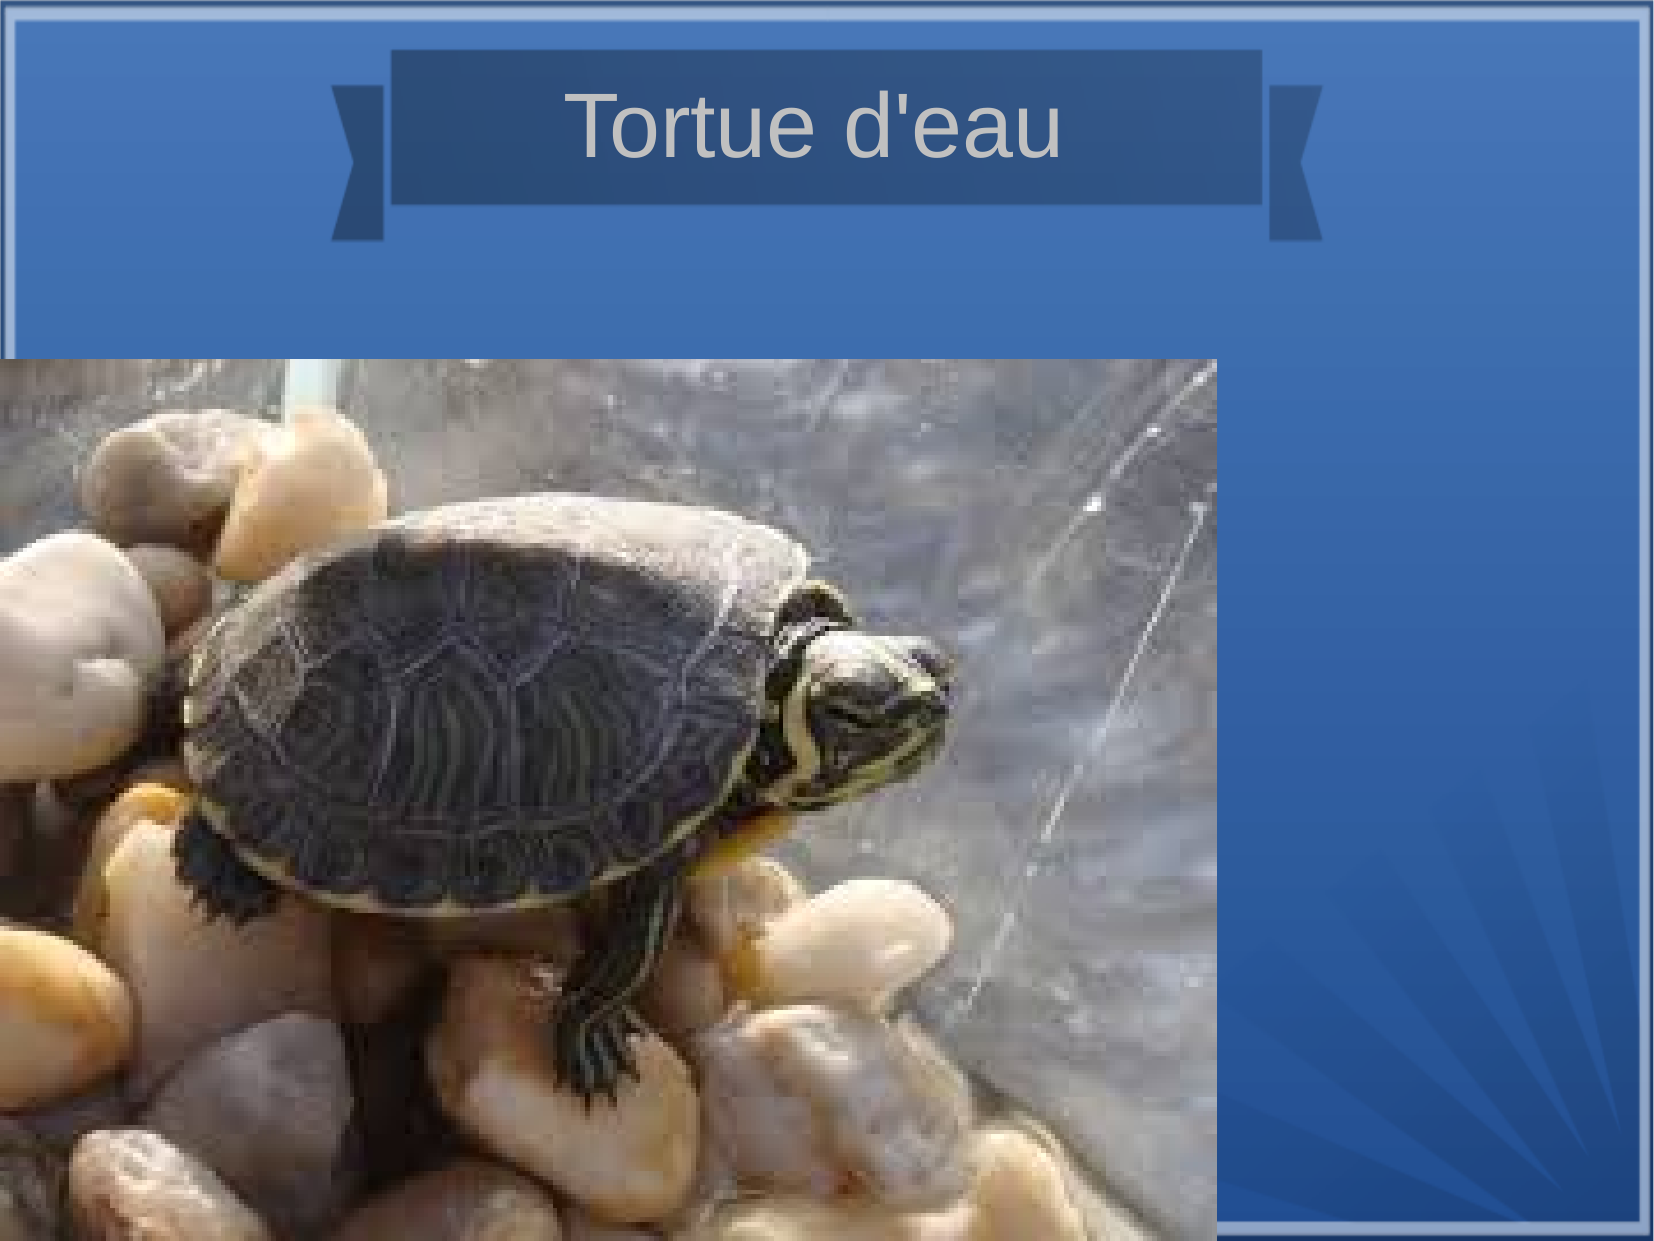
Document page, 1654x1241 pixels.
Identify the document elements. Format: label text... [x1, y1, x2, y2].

title Tortue d'eau [389, 47, 1264, 205]
picture [0, 0, 1654, 1241]
